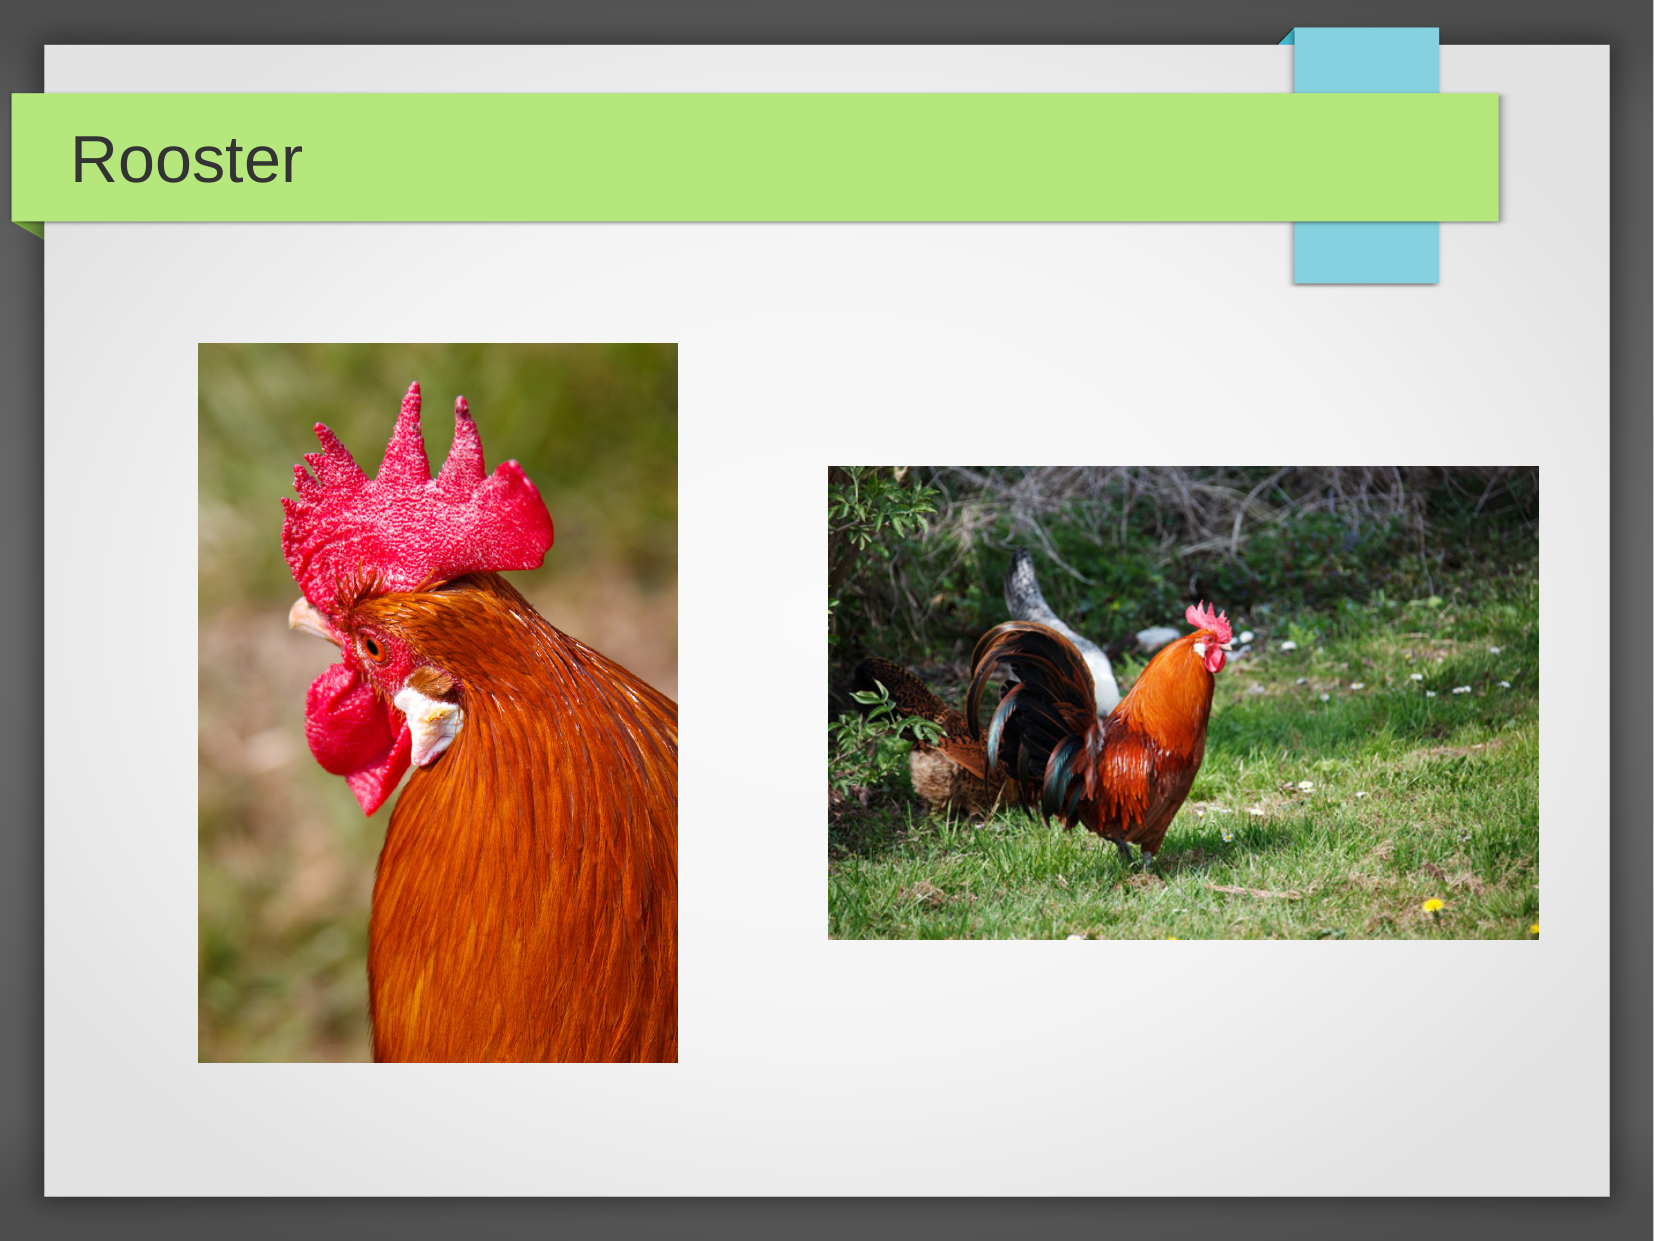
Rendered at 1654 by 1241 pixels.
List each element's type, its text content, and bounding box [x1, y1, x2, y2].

title Rooster [70, 106, 1229, 213]
picture [0, 0, 1654, 1241]
